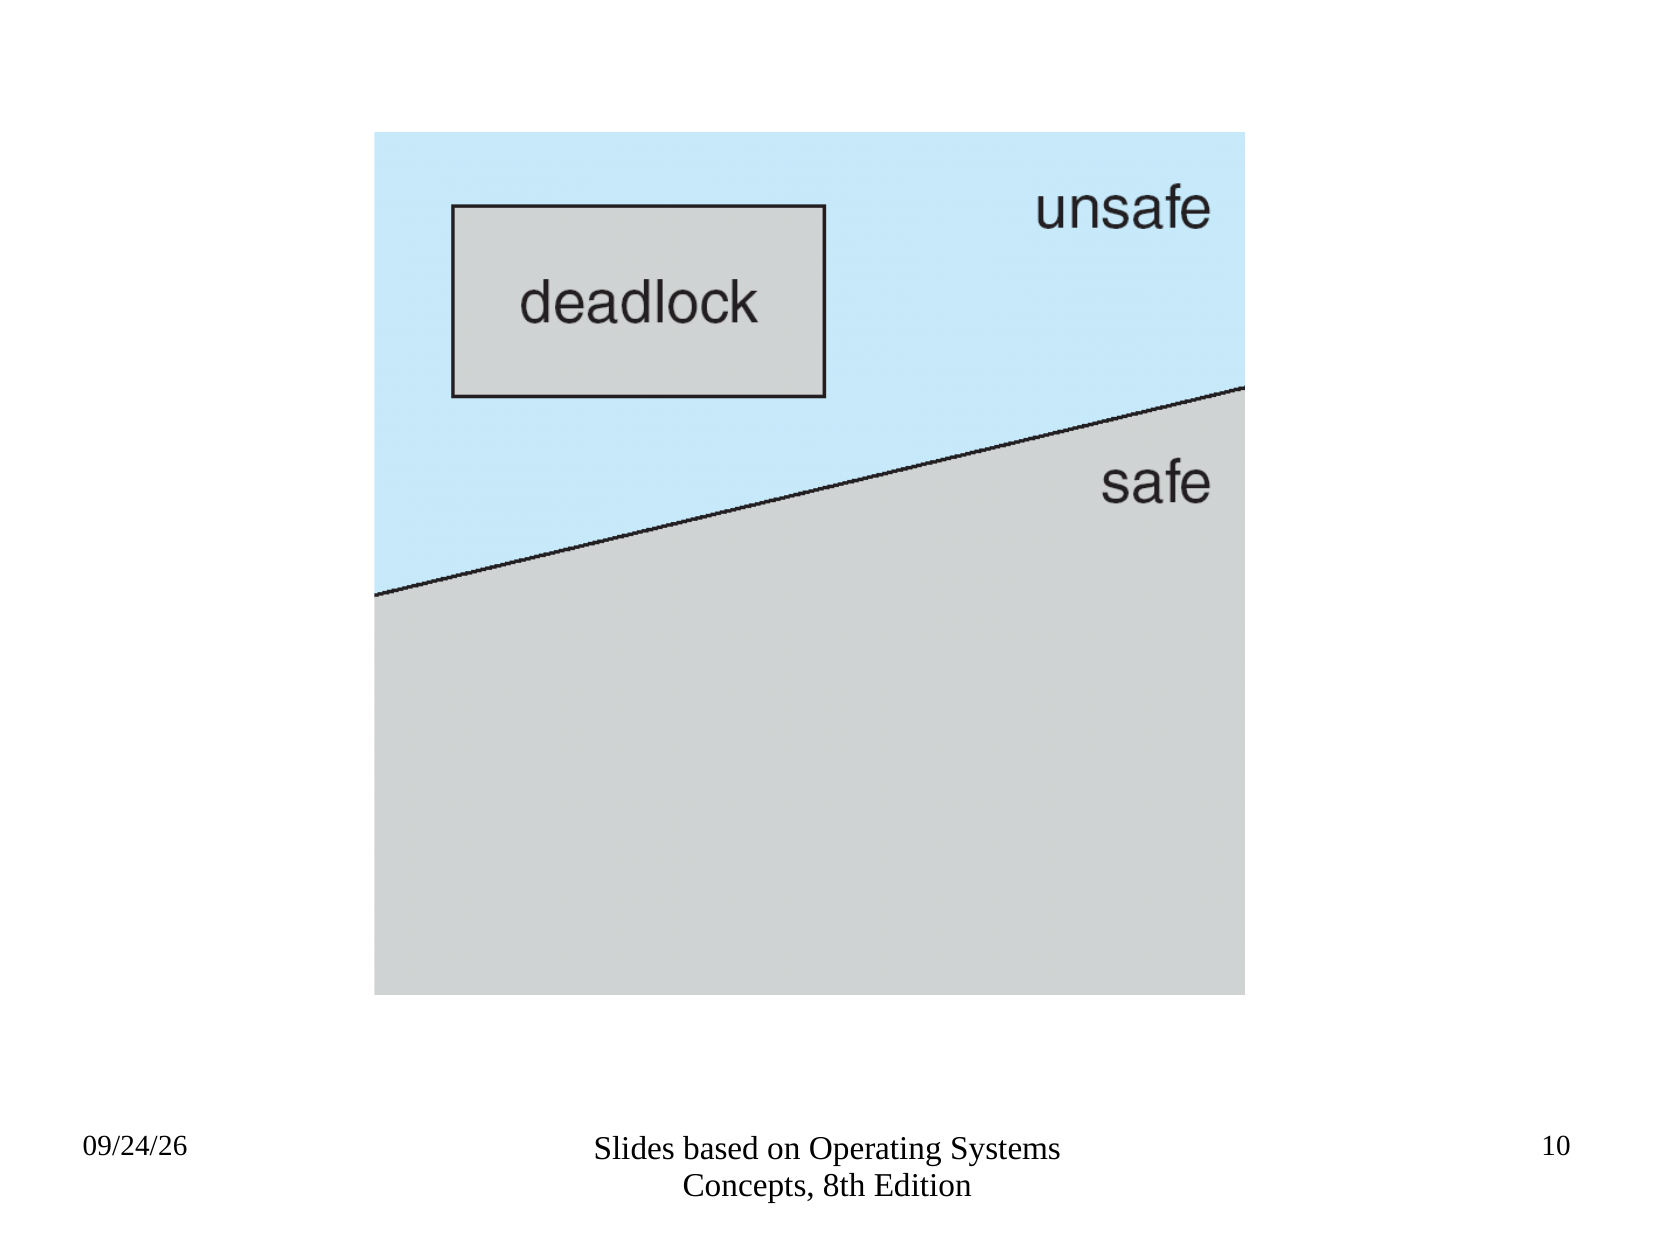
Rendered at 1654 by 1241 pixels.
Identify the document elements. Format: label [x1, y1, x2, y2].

picture [374, 132, 1246, 995]
